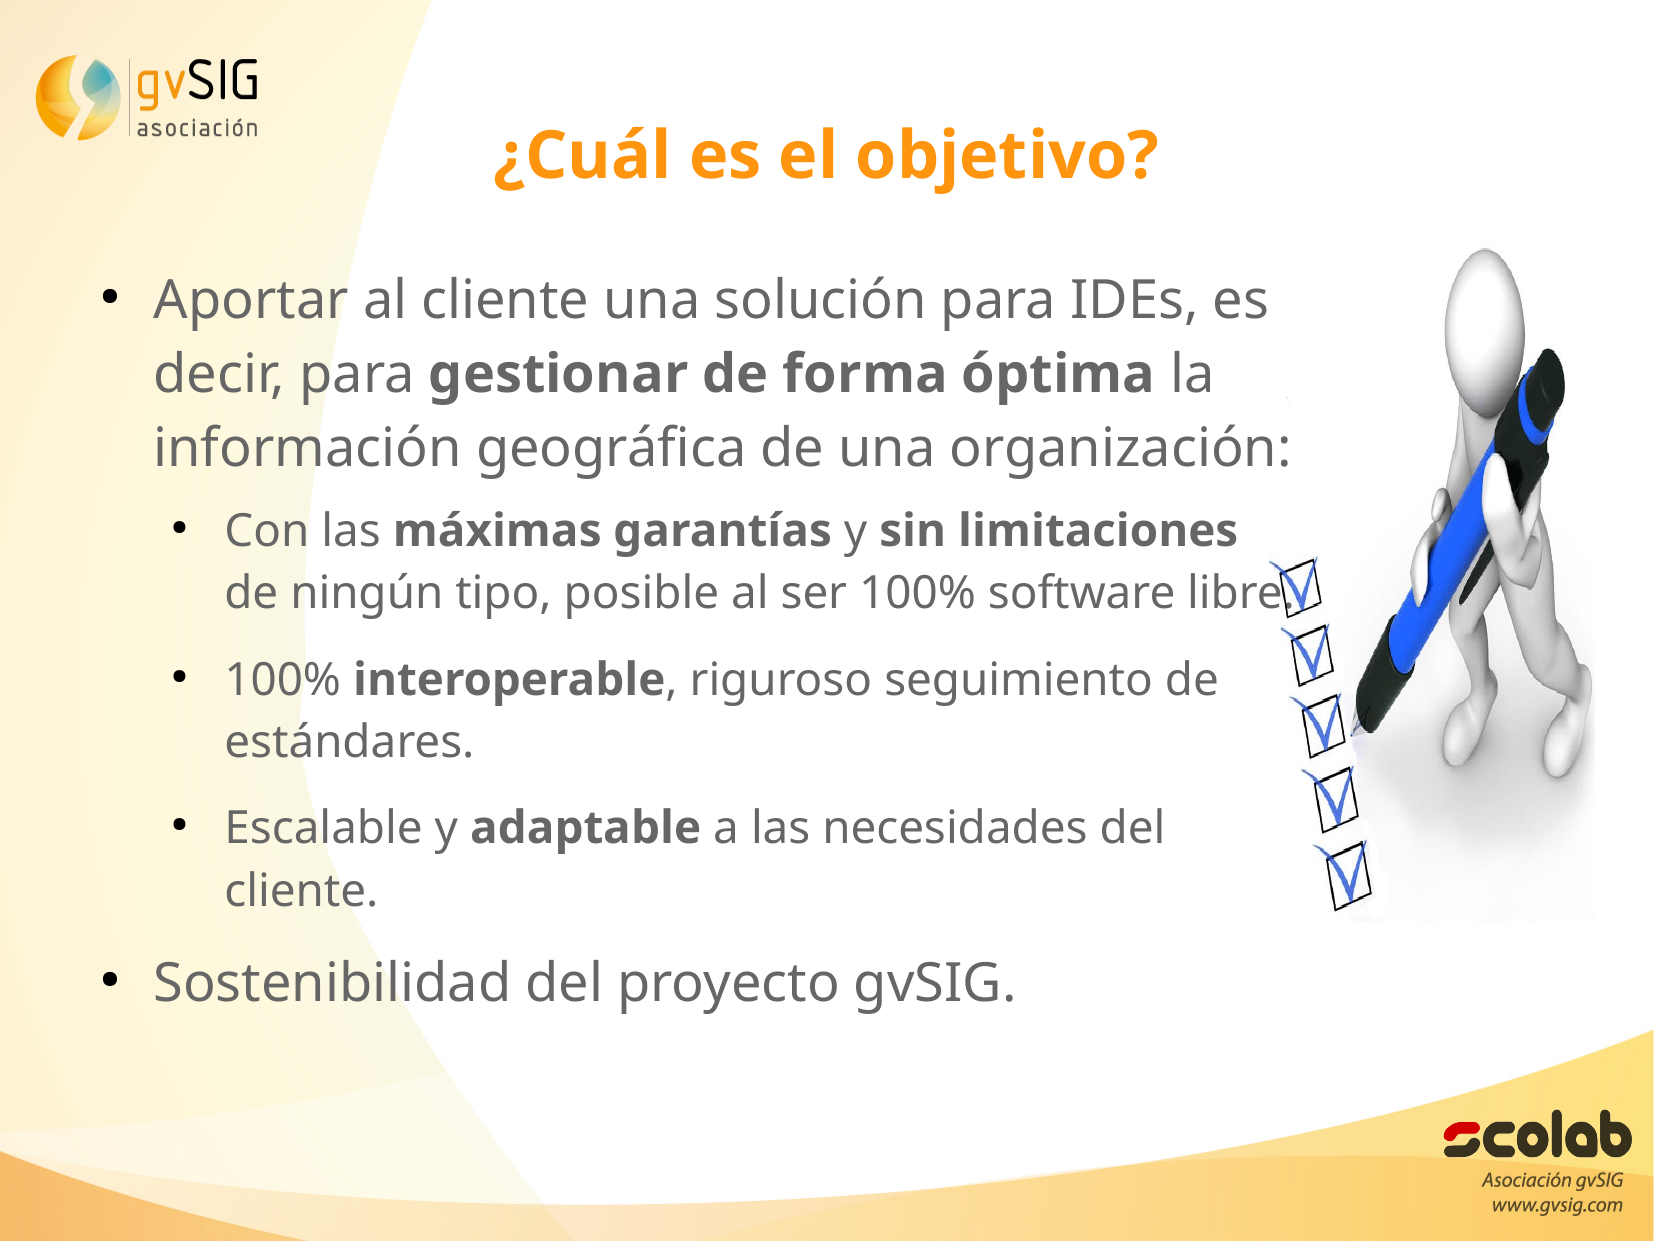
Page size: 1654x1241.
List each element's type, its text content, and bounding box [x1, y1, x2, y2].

title ¿Cuál es el objetivo? [82, 49, 1571, 257]
picture [0, 0, 1654, 1241]
list Aportar al cliente una solución para IDEs, es decir, para gestionar de forma óptima la información geográfica de una organización: Con las máximas garantías y sin limitaciones de ningún tipo, posible al ser 100% software libre. 100% interoperable, riguroso seguimiento de estándares. Escalable y adaptable a las necesidades del cliente. Sostenibilidad del proyecto gvSIG. [82, 260, 1300, 1039]
